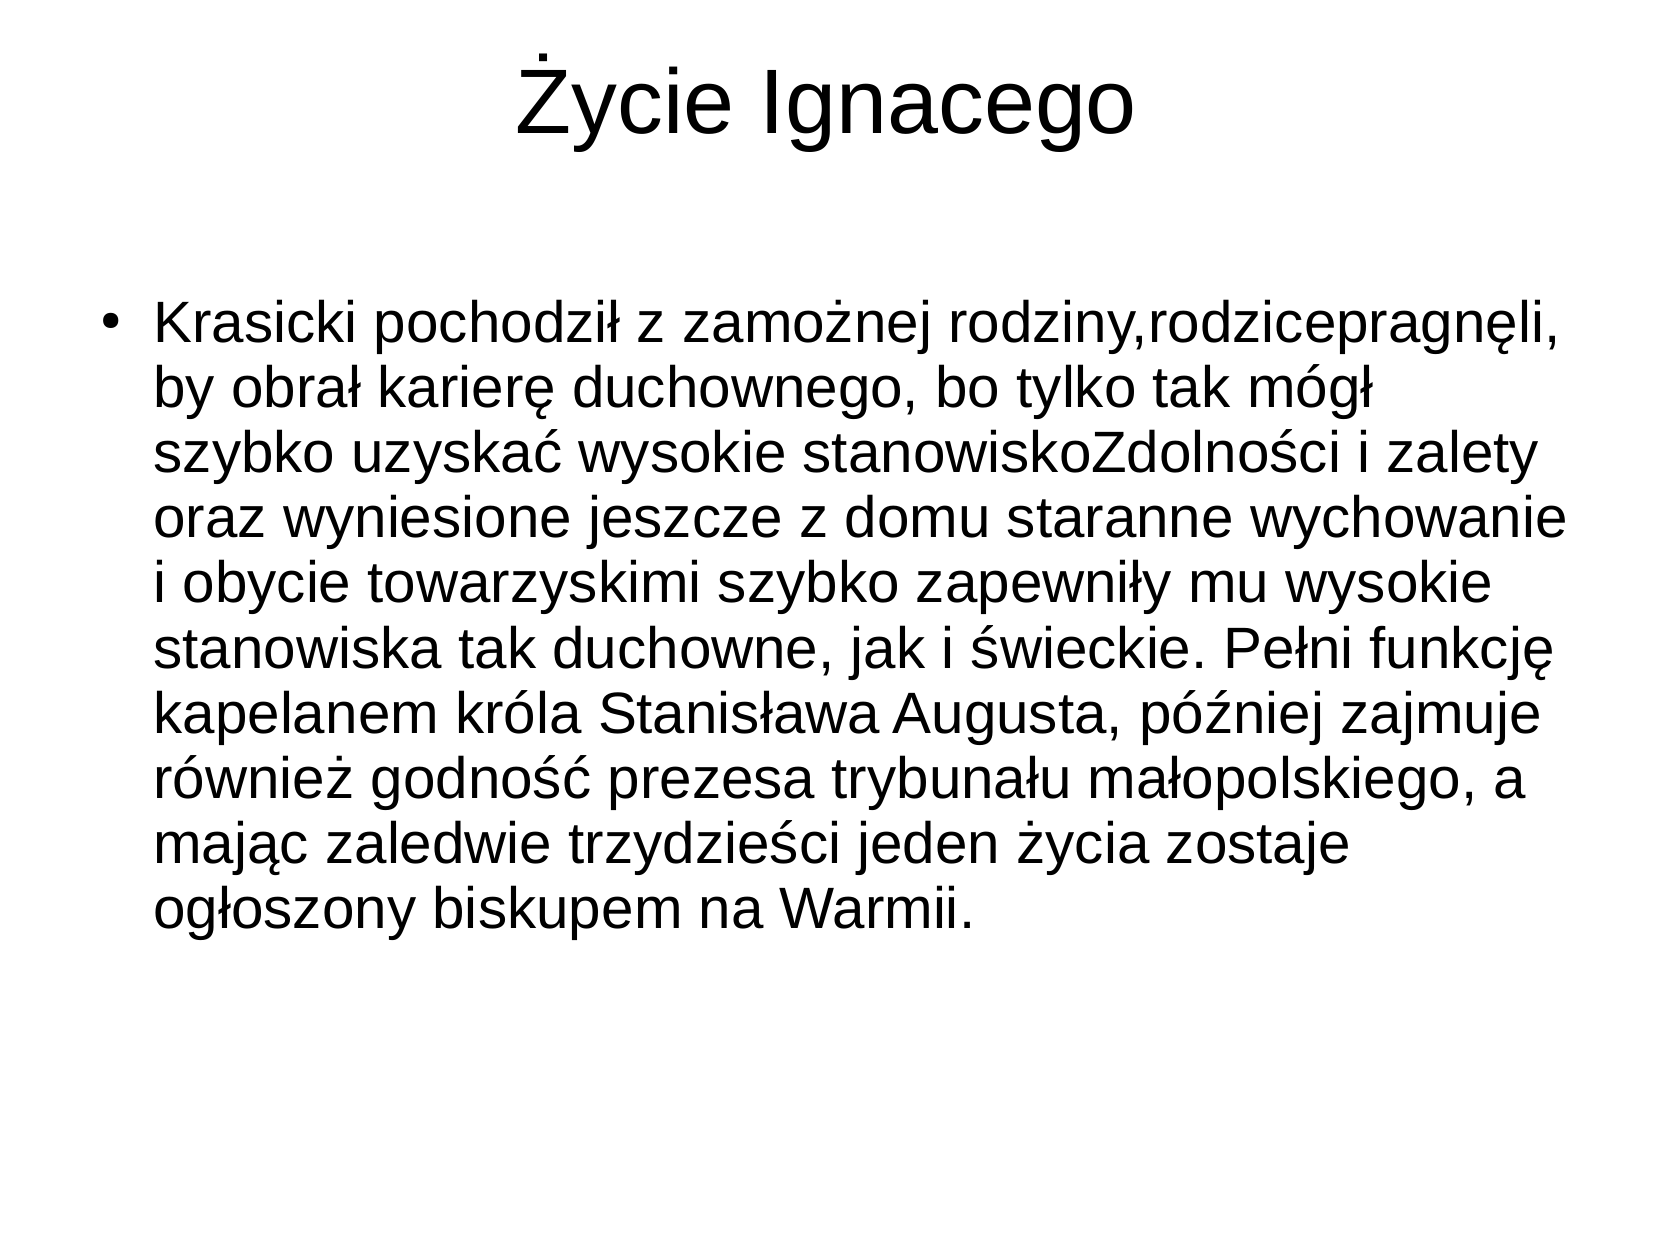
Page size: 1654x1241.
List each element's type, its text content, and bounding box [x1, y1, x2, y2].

title Życie Ignacego [82, 49, 1571, 257]
list Krasicki pochodził z zamożnej rodziny,rodzicepragnęli, by obrał karierę duchownego, bo tylko tak mógł szybko uzyskać wysokie stanowiskoZdolności i zalety oraz wyniesione jeszcze z domu staranne wychowanie i obycie towarzyskimi szybko zapewniły mu wysokie stanowiska tak duchowne, jak i świeckie. Pełni funkcję kapelanem króla Stanisława Augusta, później zajmuje również godność prezesa trybunału małopolskiego, a mając zaledwie trzydzieści jeden życia zostaje ogłoszony biskupem na Warmii. [82, 290, 1571, 1109]
